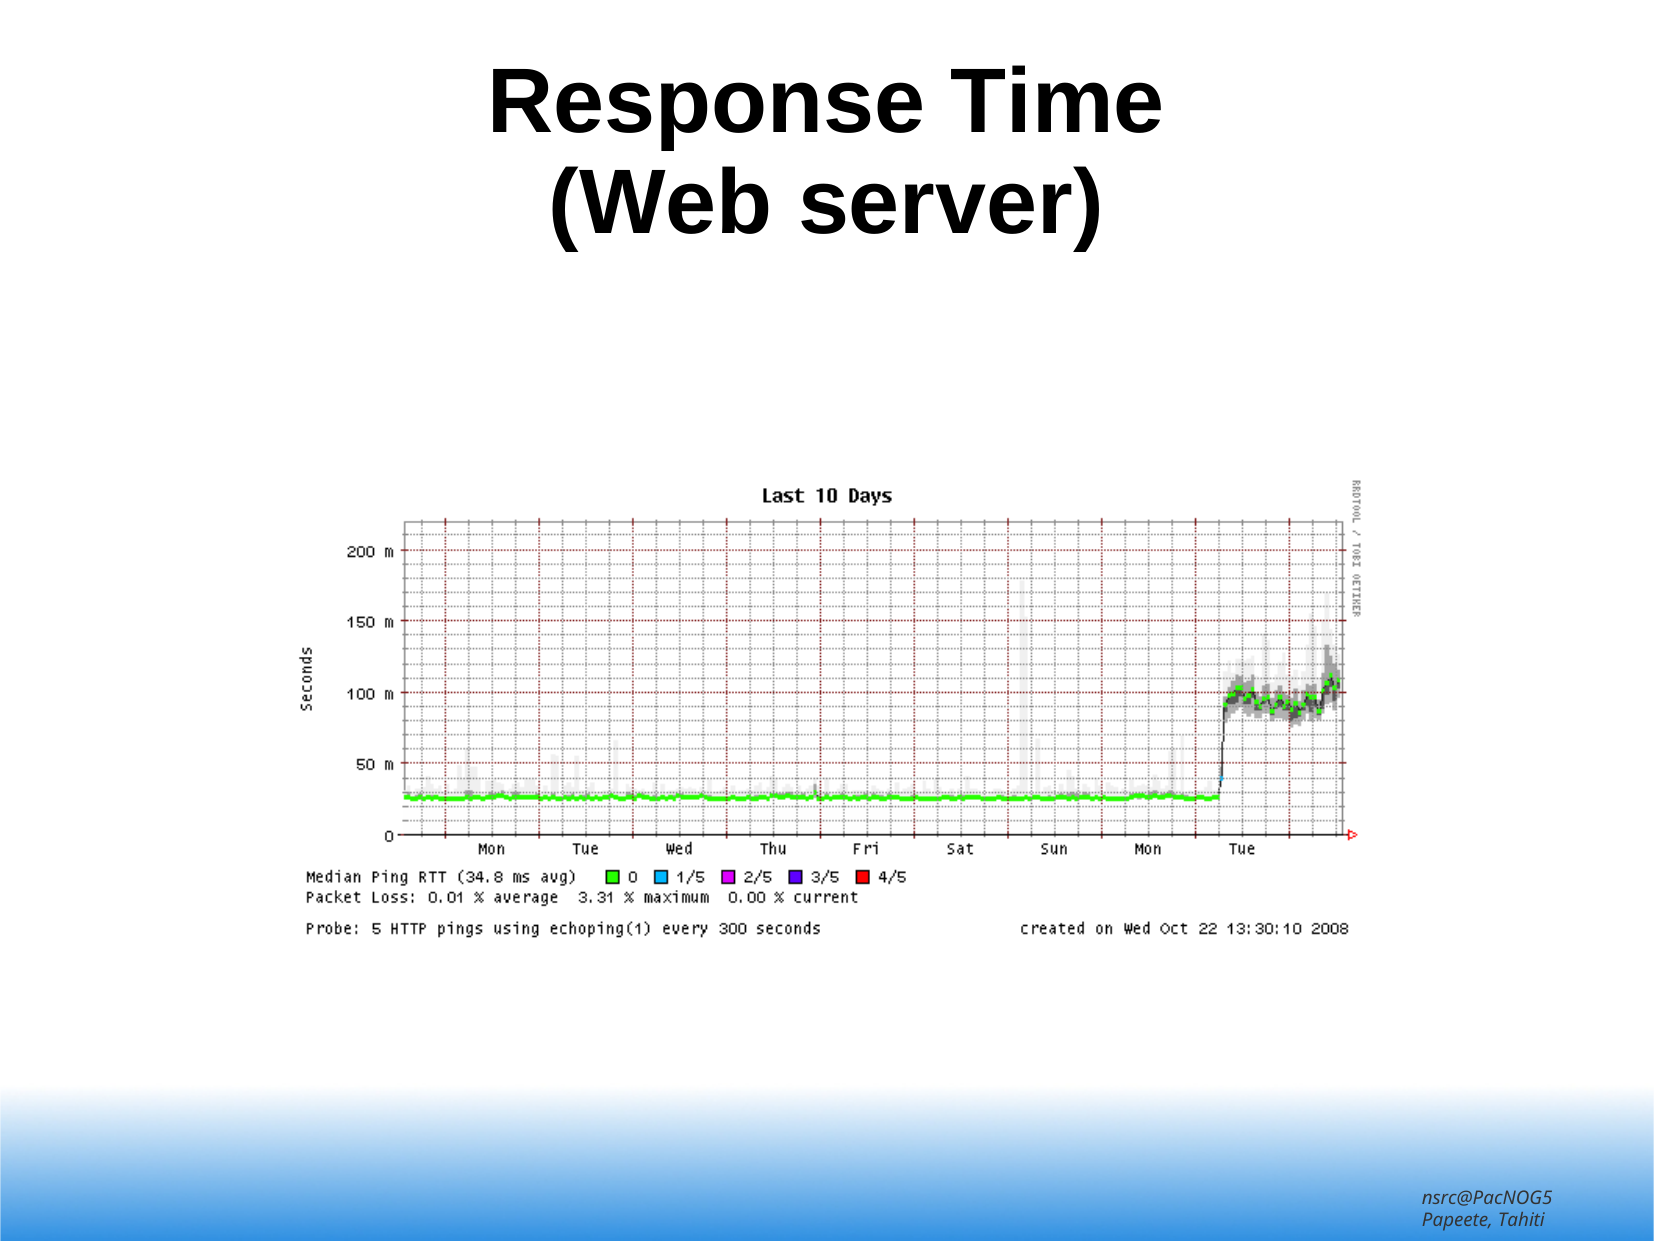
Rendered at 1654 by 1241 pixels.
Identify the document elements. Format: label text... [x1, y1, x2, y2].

title Response Time (Web server) [82, 45, 1571, 260]
picture [287, 473, 1367, 951]
picture [0, 1083, 1654, 1241]
